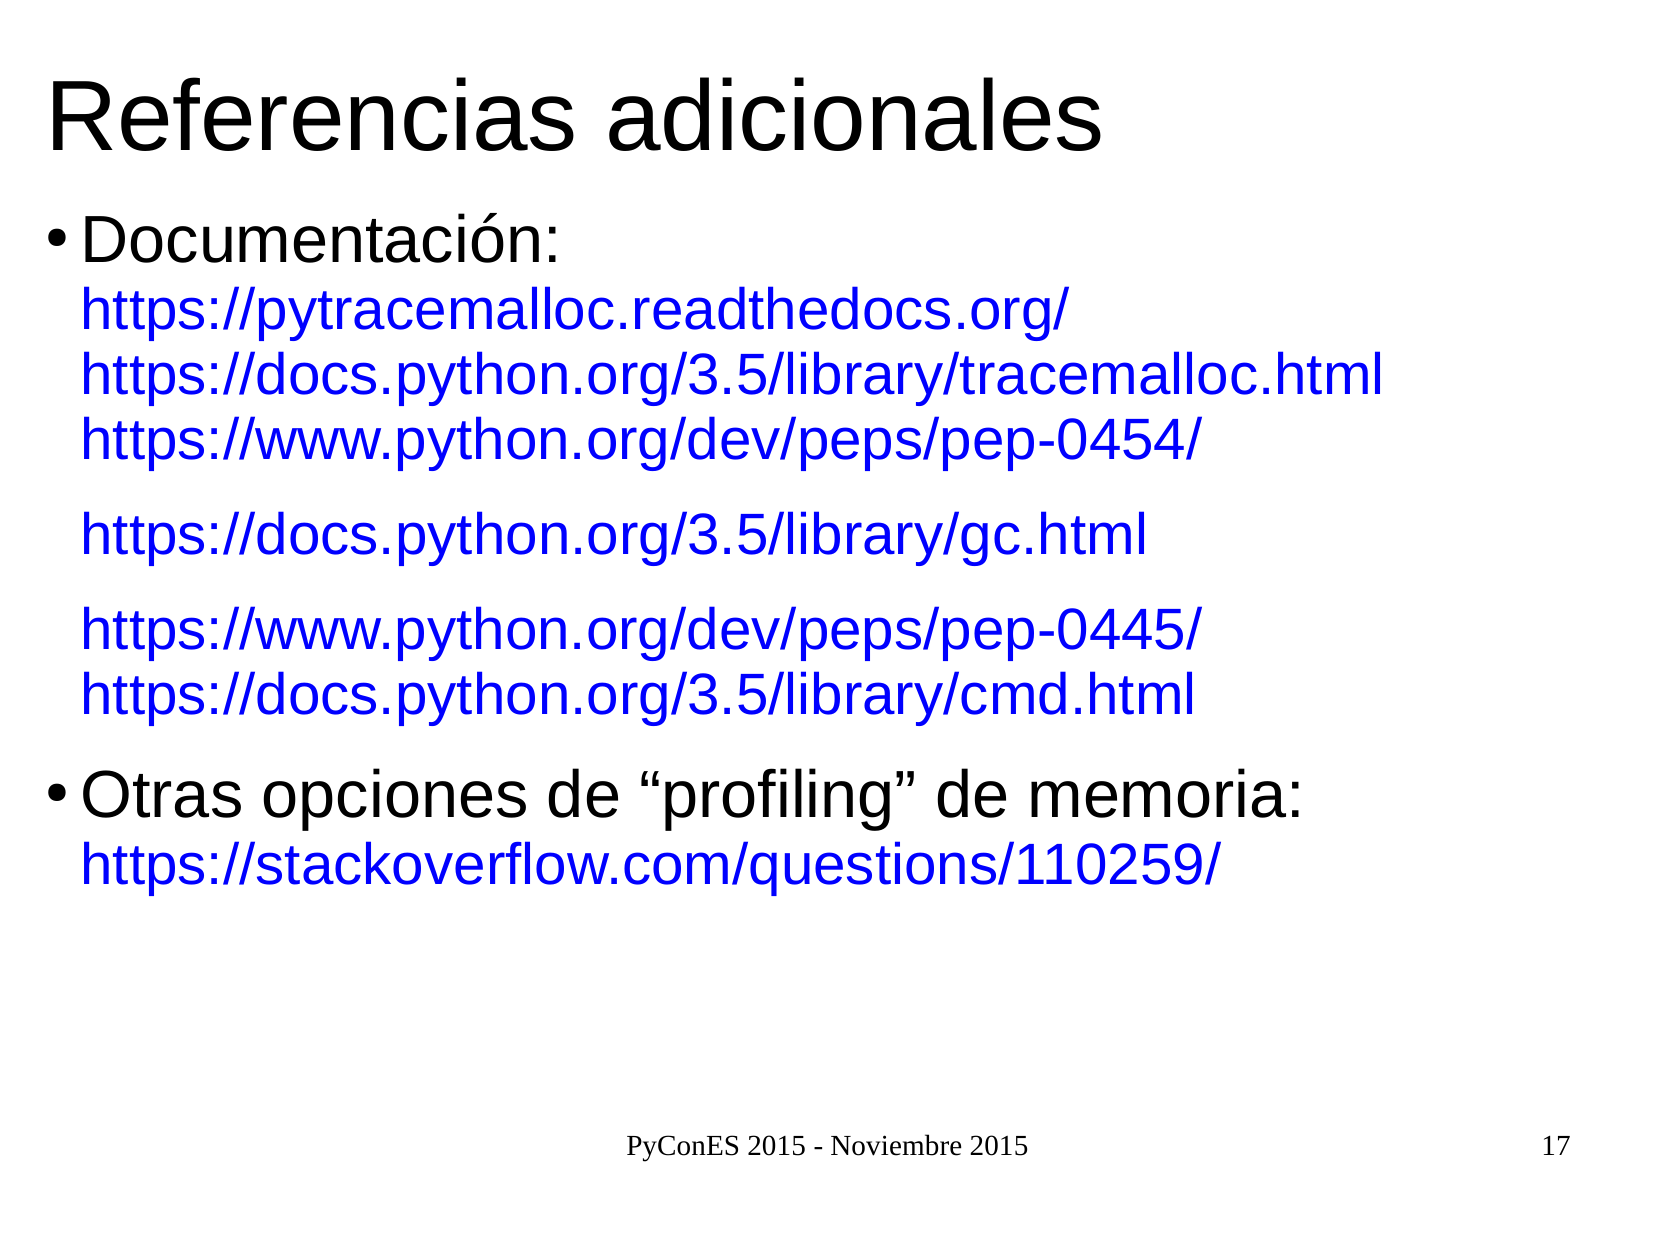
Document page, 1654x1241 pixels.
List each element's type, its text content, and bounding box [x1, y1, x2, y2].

subtitle Referencias adicionales Documentación: https://pytracemalloc.readthedocs.org/ https://docs.python.org/3.5/library/tracemalloc.html https://www.python.org/dev/peps/pep-0454/ https://docs.python.org/3.5/library/gc.html https://www.python.org/dev/peps/pep-0445/ https://docs.python.org/3.5/library/cmd.html Otras opciones de “profiling” de memoria: https://stackoverflow.com/questions/110259/ [45, 60, 1606, 1096]
